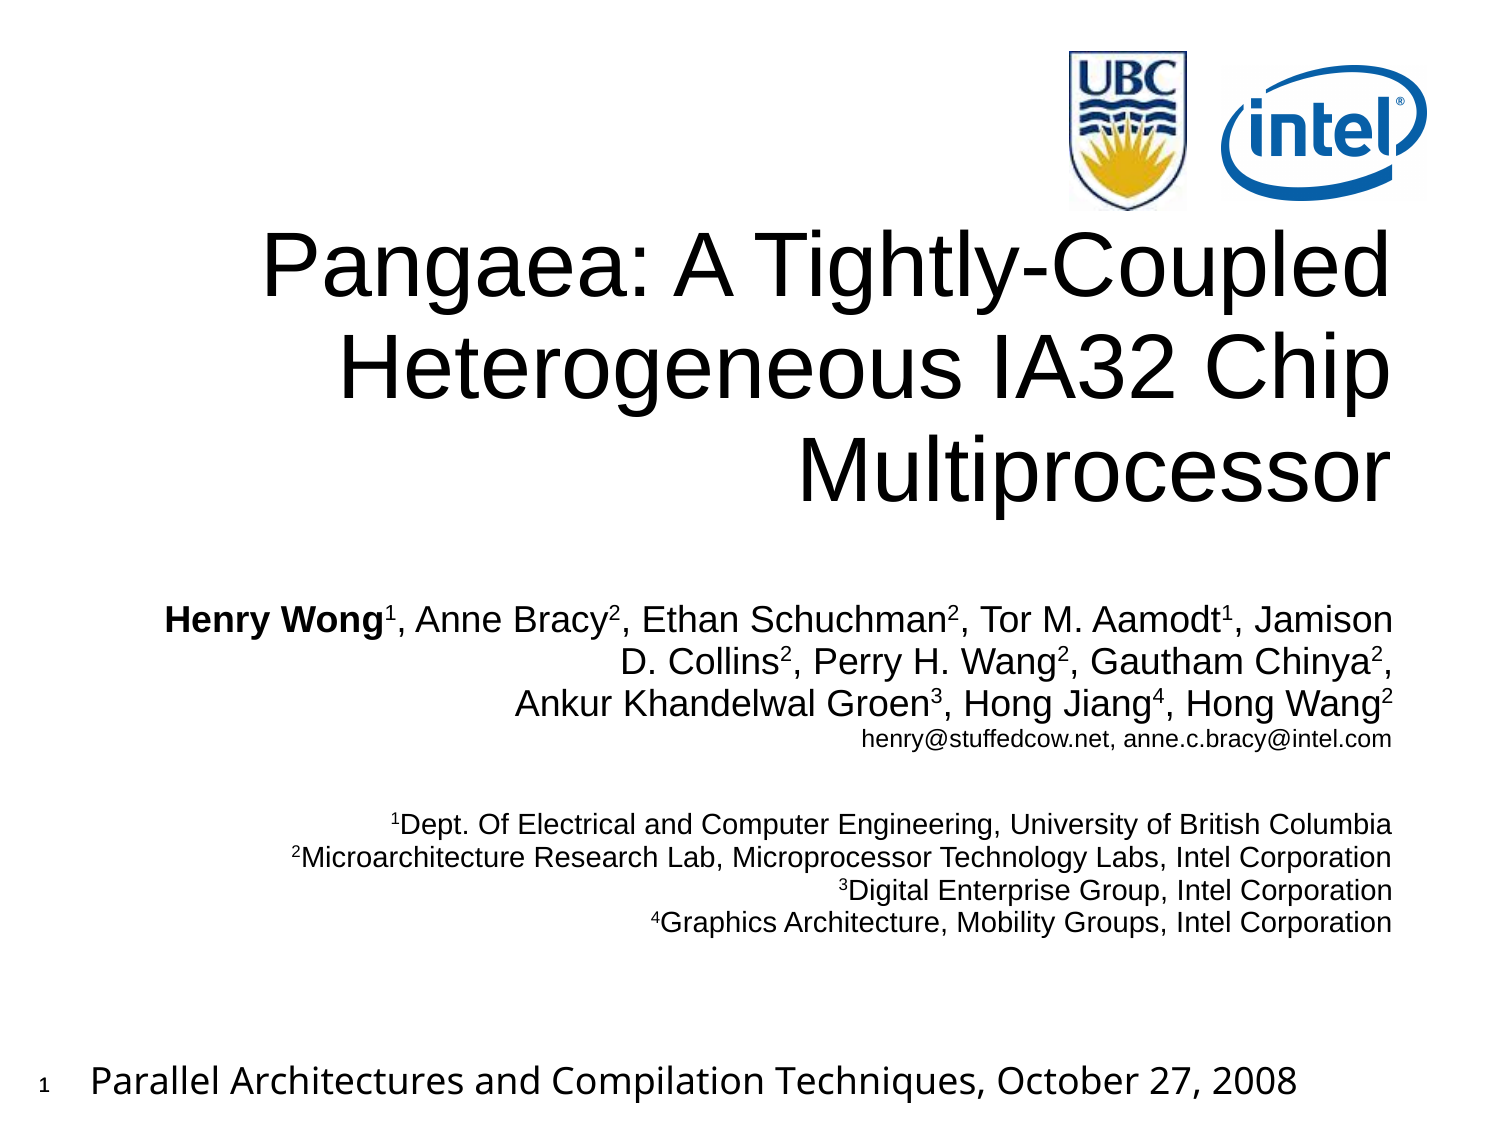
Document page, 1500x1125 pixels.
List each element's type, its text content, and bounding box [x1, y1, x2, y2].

subtitle Henry Wong1, Anne Bracy2, Ethan Schuchman2, Tor M. Aamodt1, Jamison D. Collins2, Perry H. Wang2, Gautham Chinya2, Ankur Khandelwal Groen3, Hong Jiang4, Hong Wang2 henry@stuffedcow.net, anne.c.bracy@intel.com 1Dept. Of Electrical and Computer Engineering, University of British Columbia 2Microarchitecture Research Lab, Microprocessor Technology Labs, Intel Corporation 3Digital Enterprise Group, Intel Corporation 4Graphics Architecture, Mobility Groups, Intel Corporation [112, 524, 1394, 1013]
picture [1069, 51, 1187, 211]
picture [1221, 65, 1427, 201]
title Pangaea: A Tightly-Coupled Heterogeneous IA32 Chip Multiprocessor [112, 213, 1394, 521]
text_box Parallel Architectures and Compilation Techniques, October 27, 2008 [75, 1050, 1406, 1110]
